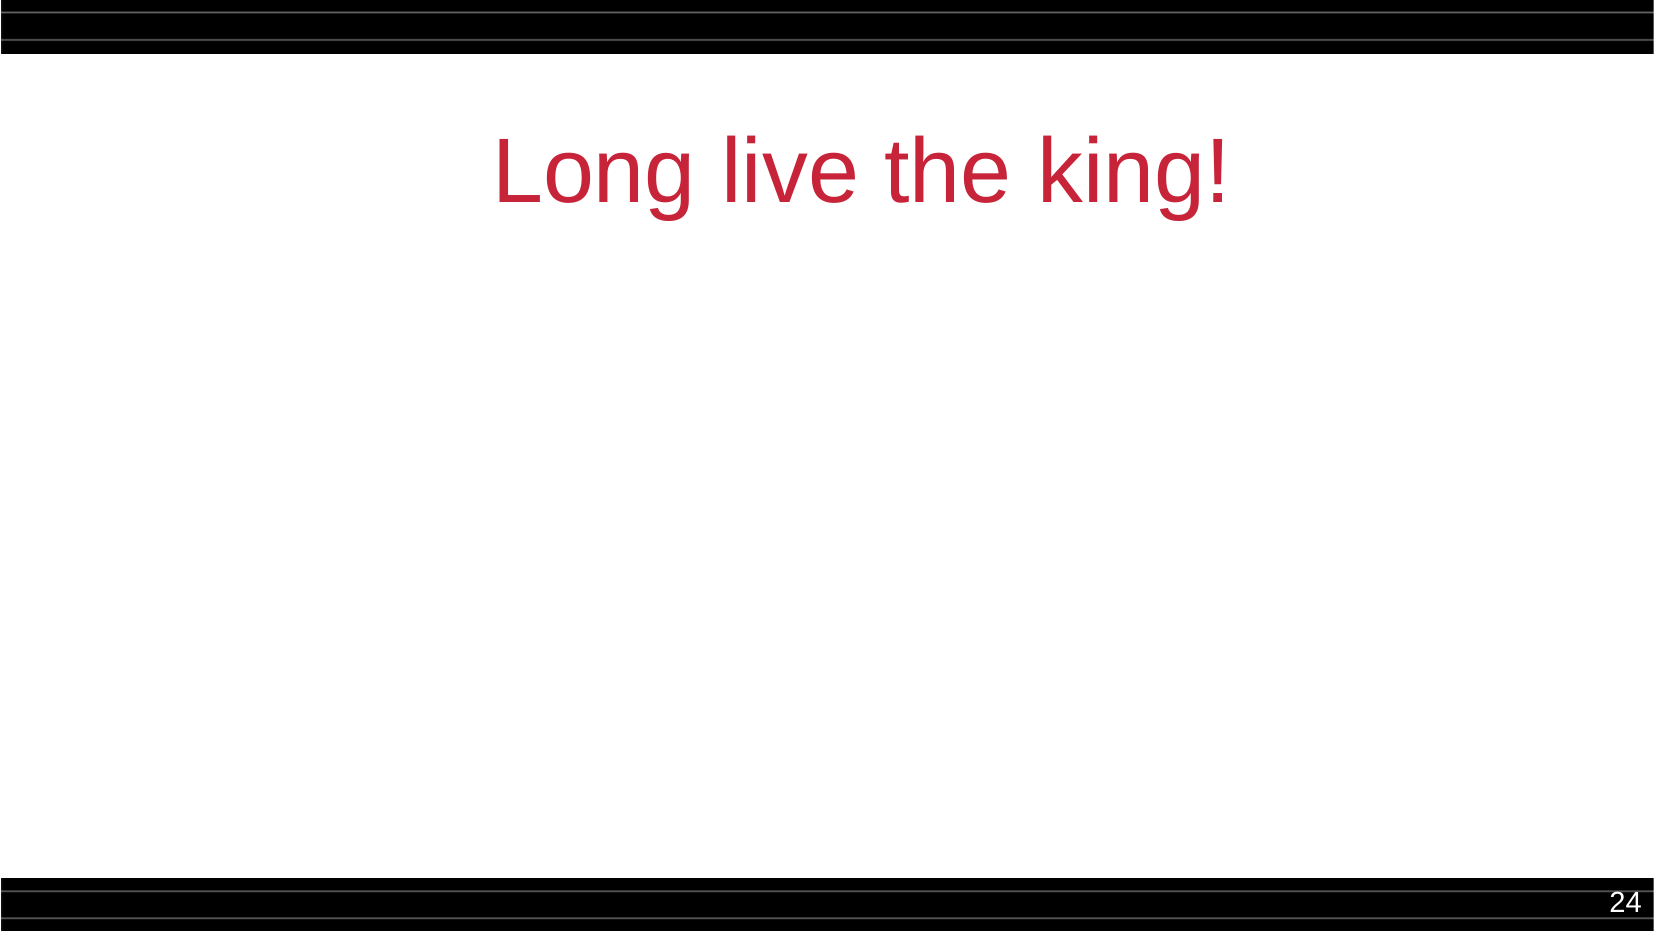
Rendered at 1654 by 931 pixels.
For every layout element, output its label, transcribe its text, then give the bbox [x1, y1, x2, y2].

picture [1, 0, 1654, 54]
picture [1, 878, 1654, 931]
title Long live the king! [82, 92, 1571, 249]
